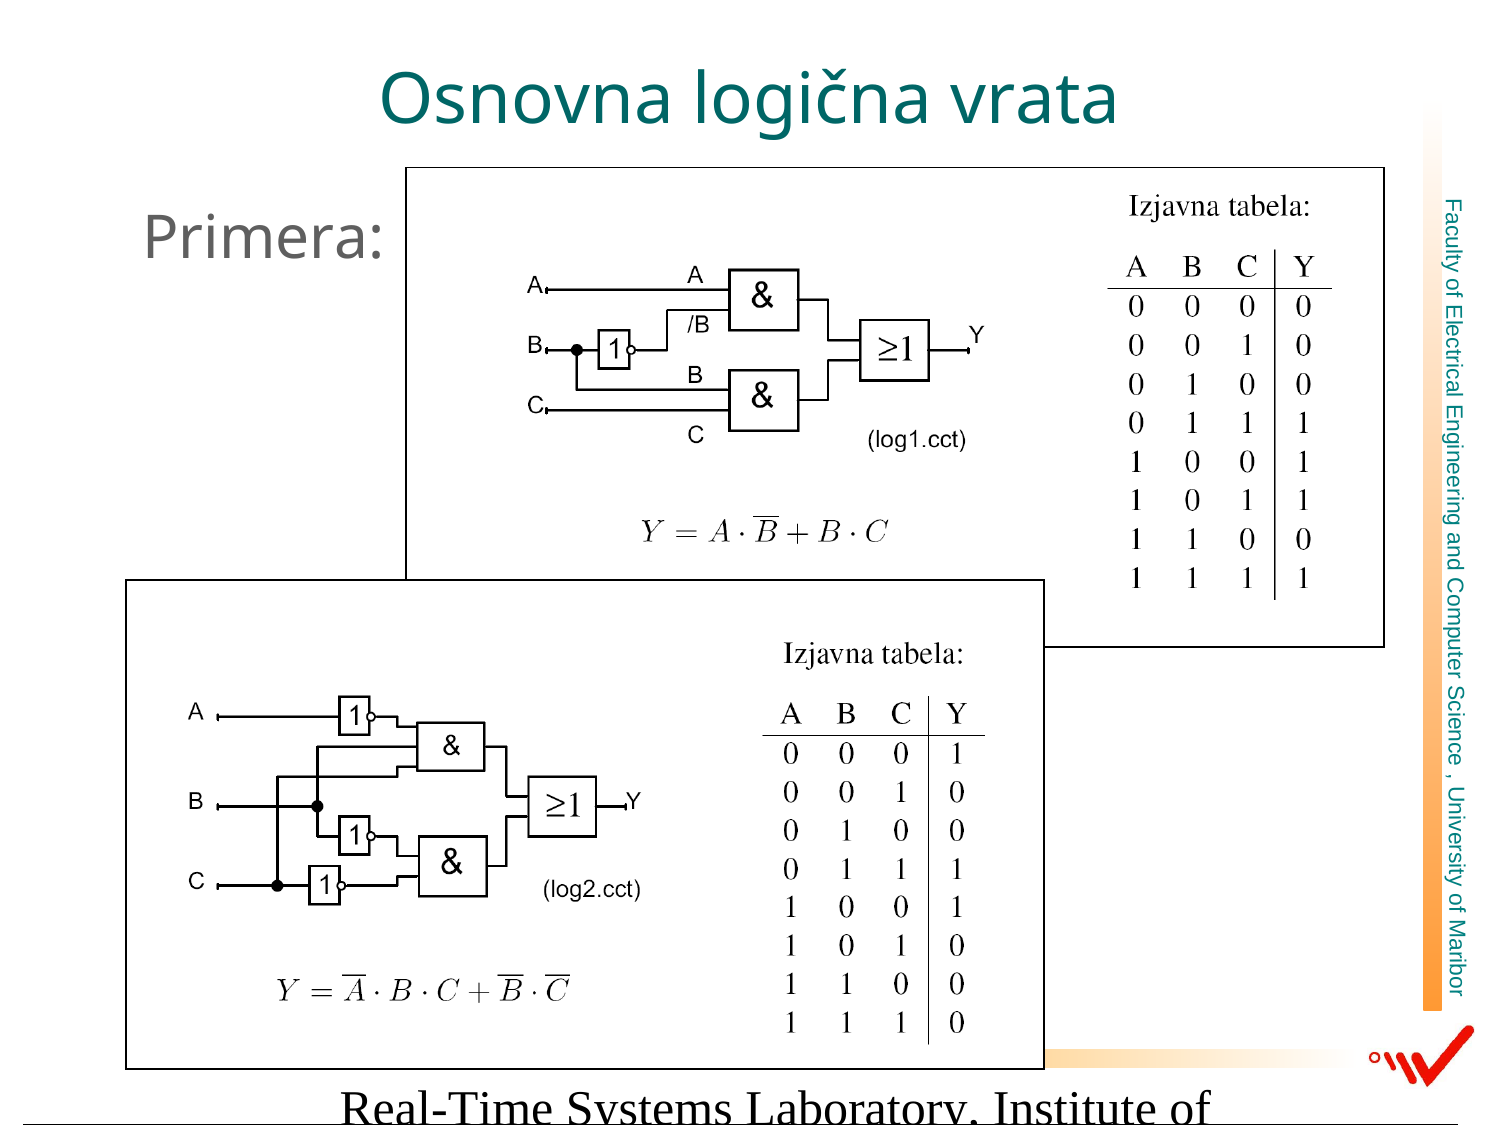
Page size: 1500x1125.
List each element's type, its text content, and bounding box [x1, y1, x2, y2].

picture [169, 601, 991, 1065]
picture [741, 233, 1334, 610]
text_box Primera: [127, 190, 741, 588]
title Osnovna logična vrata [75, 45, 1426, 233]
text_box [125, 580, 1044, 1070]
